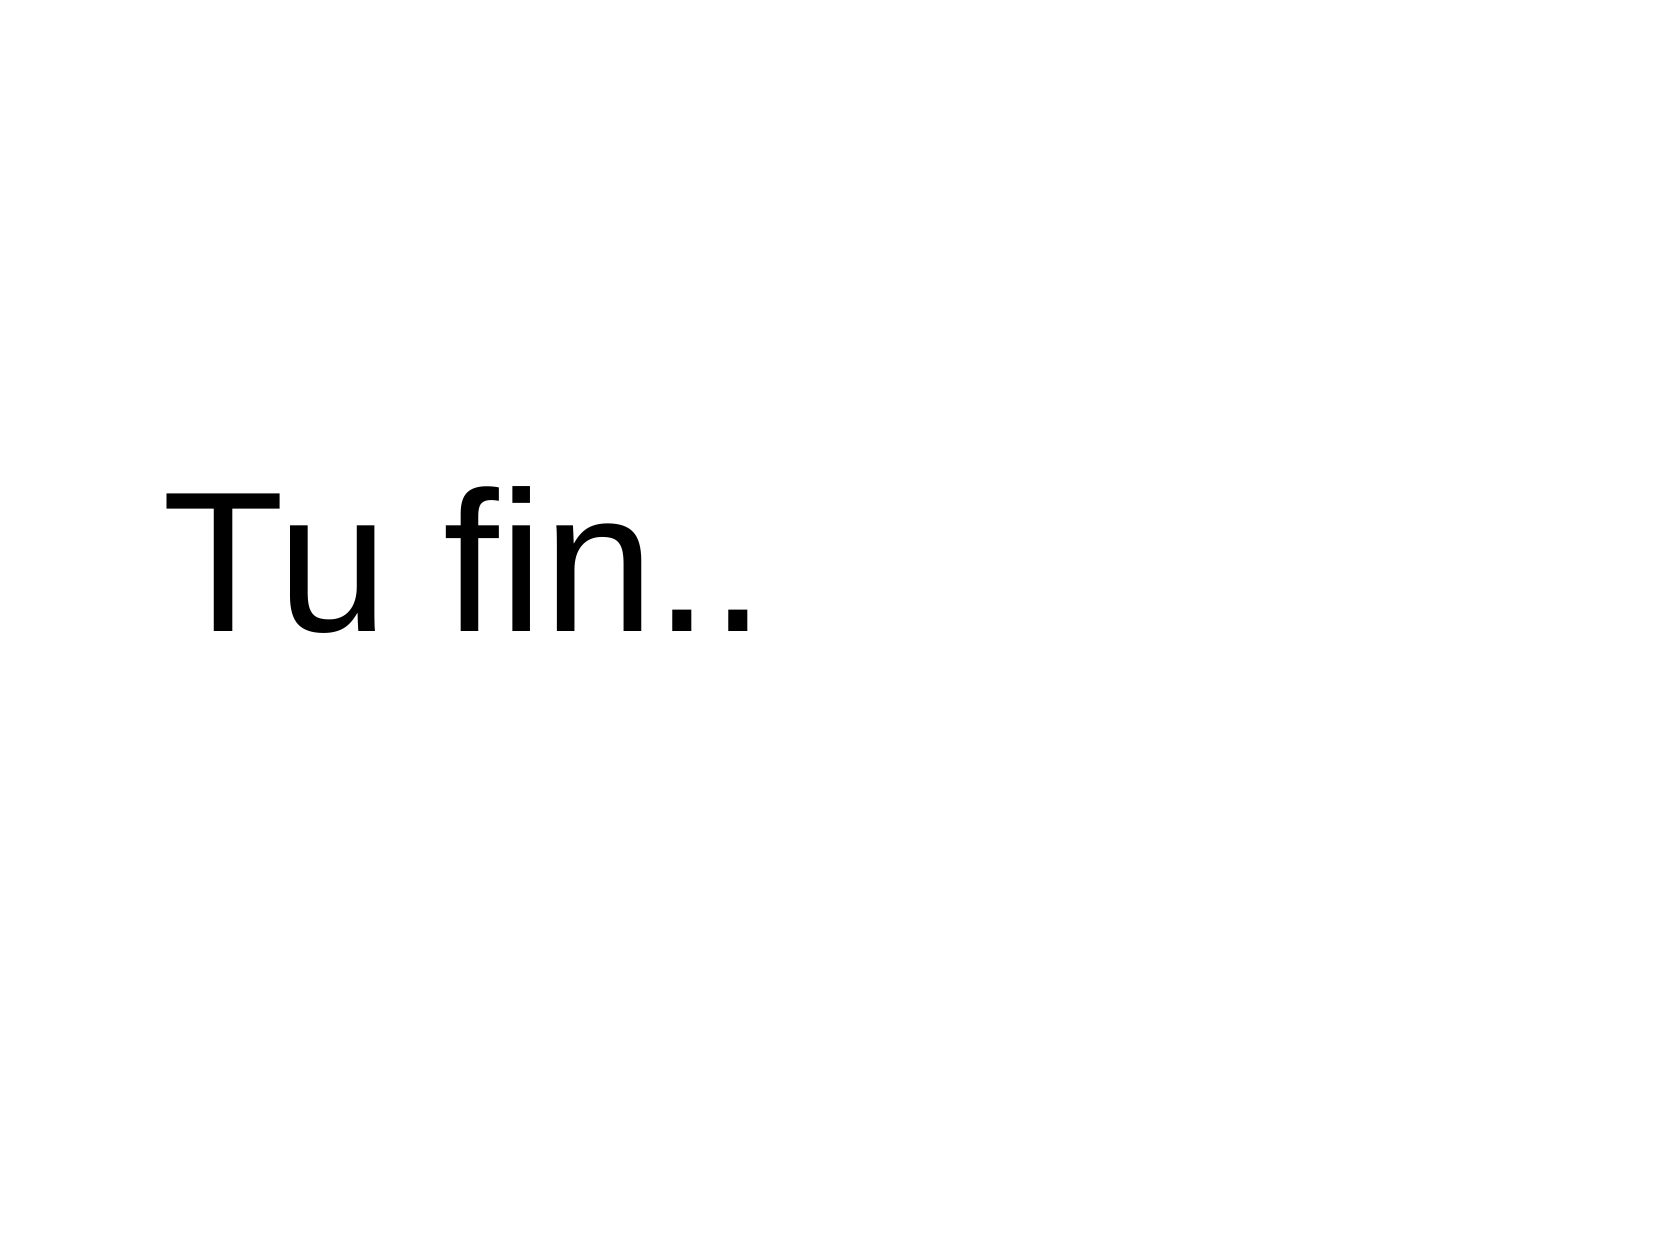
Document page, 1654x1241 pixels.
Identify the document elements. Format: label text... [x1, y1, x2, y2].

text_box Tu fin.. [147, 442, 1418, 682]
